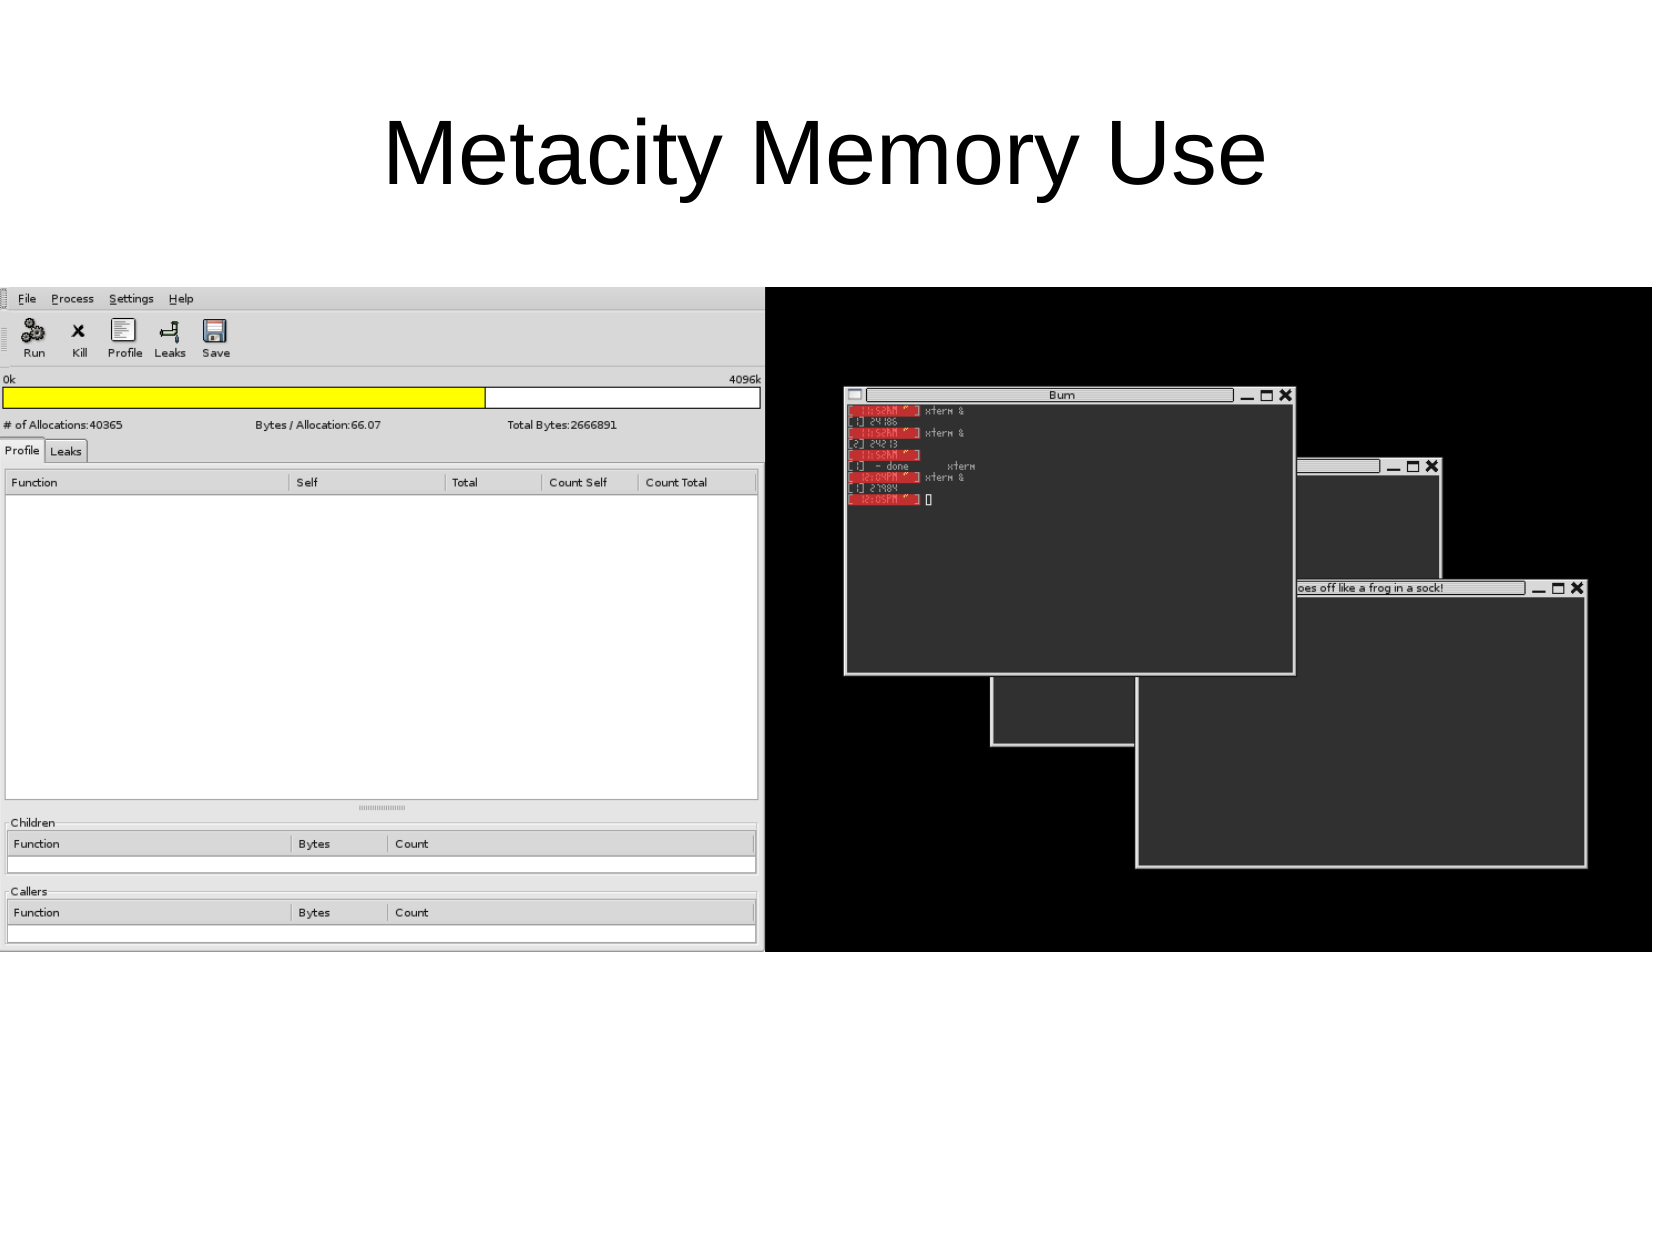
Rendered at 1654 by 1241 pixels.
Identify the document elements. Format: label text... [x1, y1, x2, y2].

picture [0, 287, 1652, 952]
title Metacity Memory Use [82, 49, 1571, 257]
